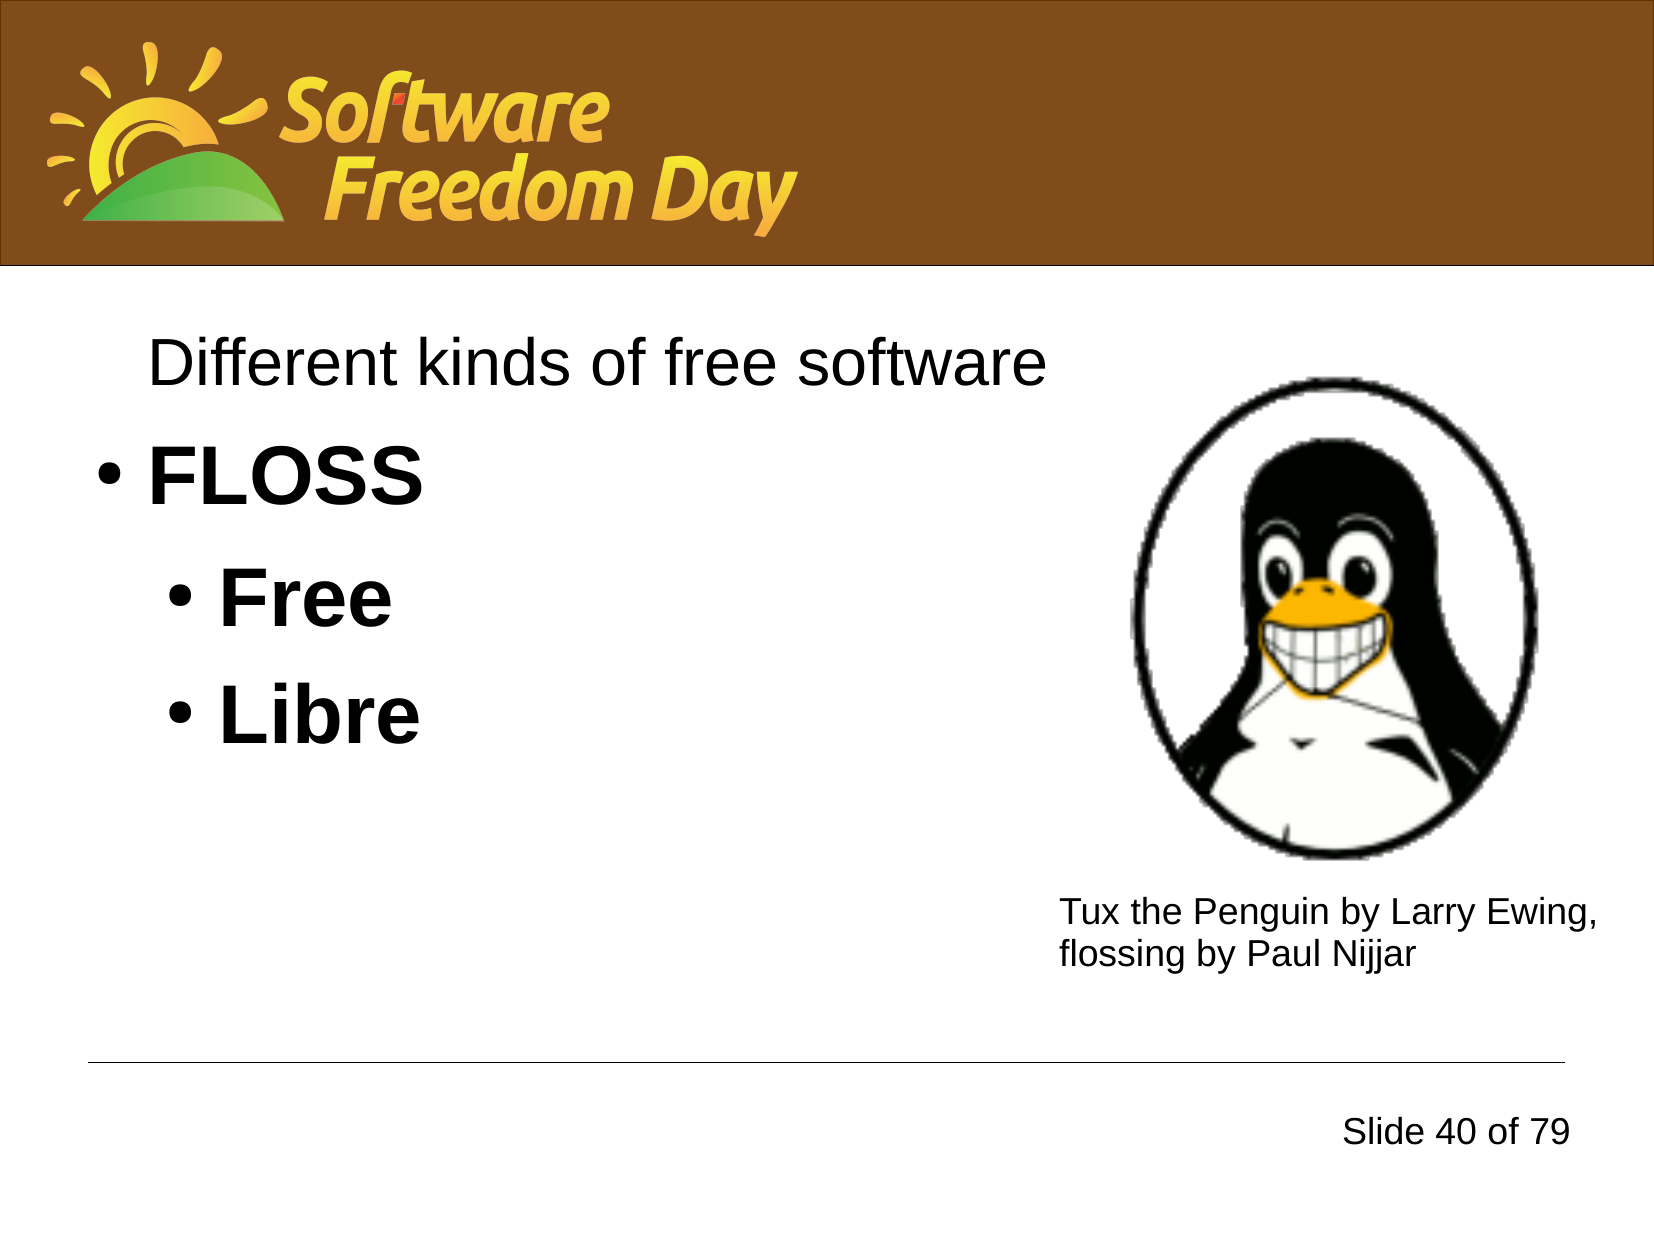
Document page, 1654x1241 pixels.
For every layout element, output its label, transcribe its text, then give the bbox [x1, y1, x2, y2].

picture [47, 42, 798, 237]
text_box Tux the Penguin by Larry Ewing, flossing by Paul Nijjar [1044, 883, 1635, 1002]
list Different kinds of free software FLOSS Free Libre [76, 324, 1063, 1045]
picture [1122, 354, 1556, 883]
